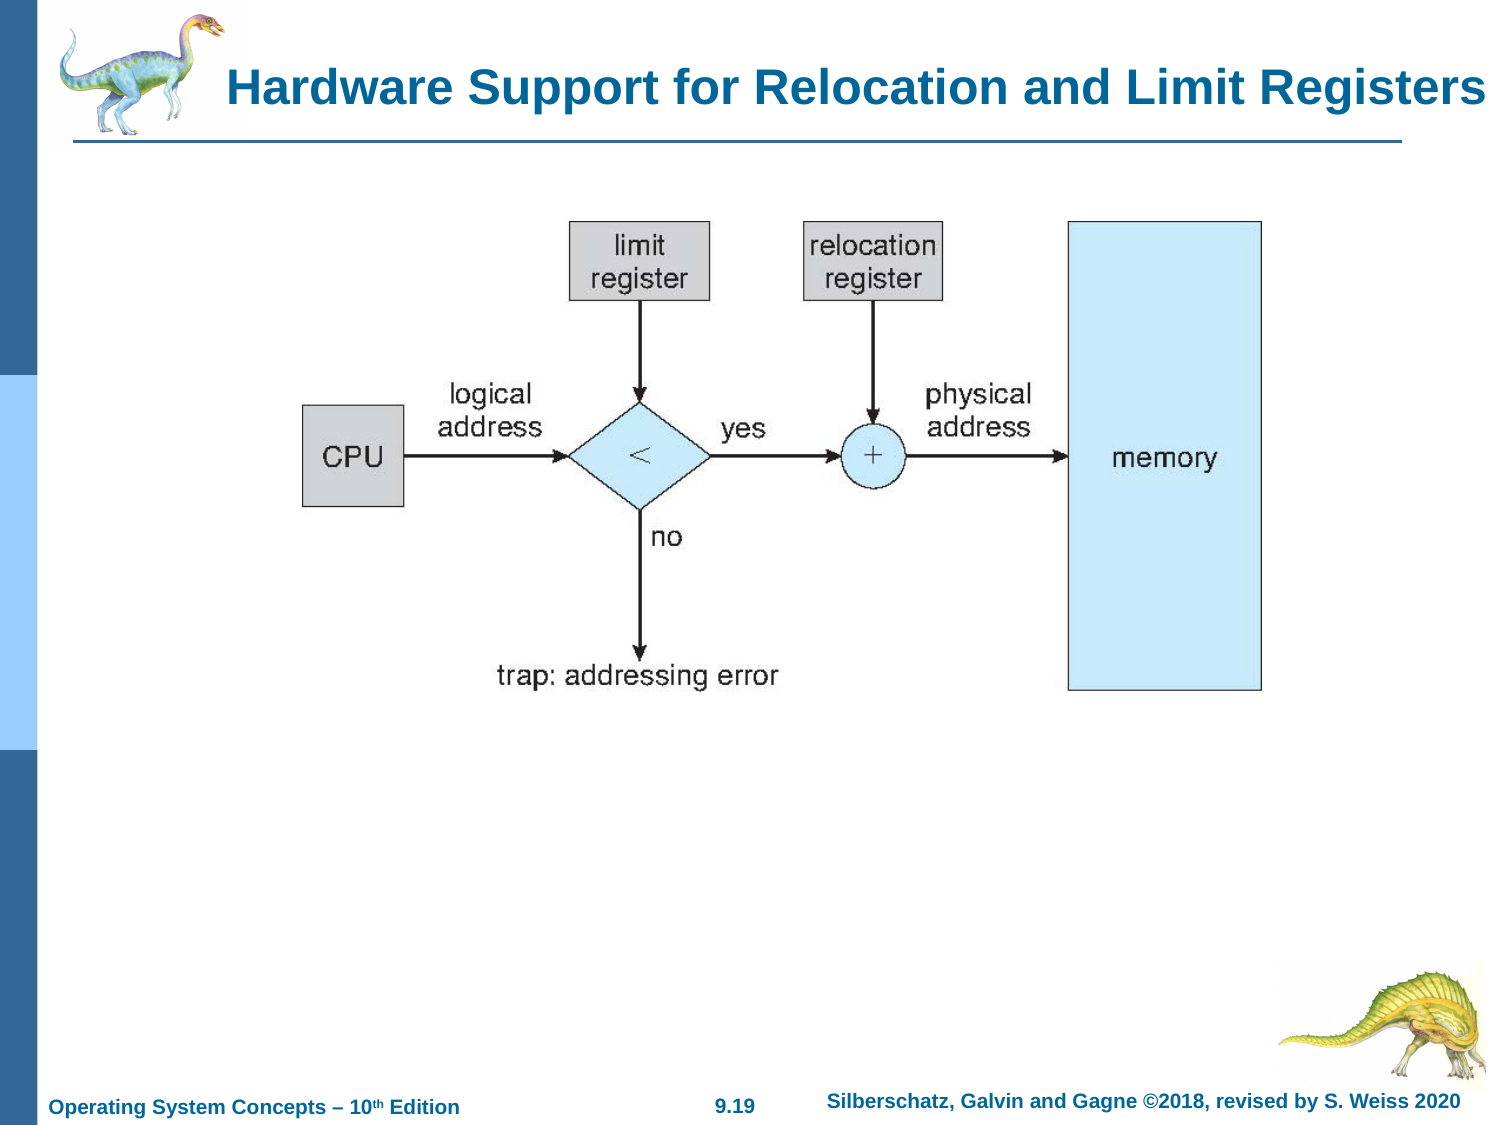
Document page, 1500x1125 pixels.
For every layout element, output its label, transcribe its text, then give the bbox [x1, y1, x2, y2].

title Hardware Support for Relocation and Limit Registers [164, 27, 1500, 122]
picture [46, 0, 243, 149]
picture [1275, 959, 1486, 1090]
picture [302, 221, 1262, 698]
